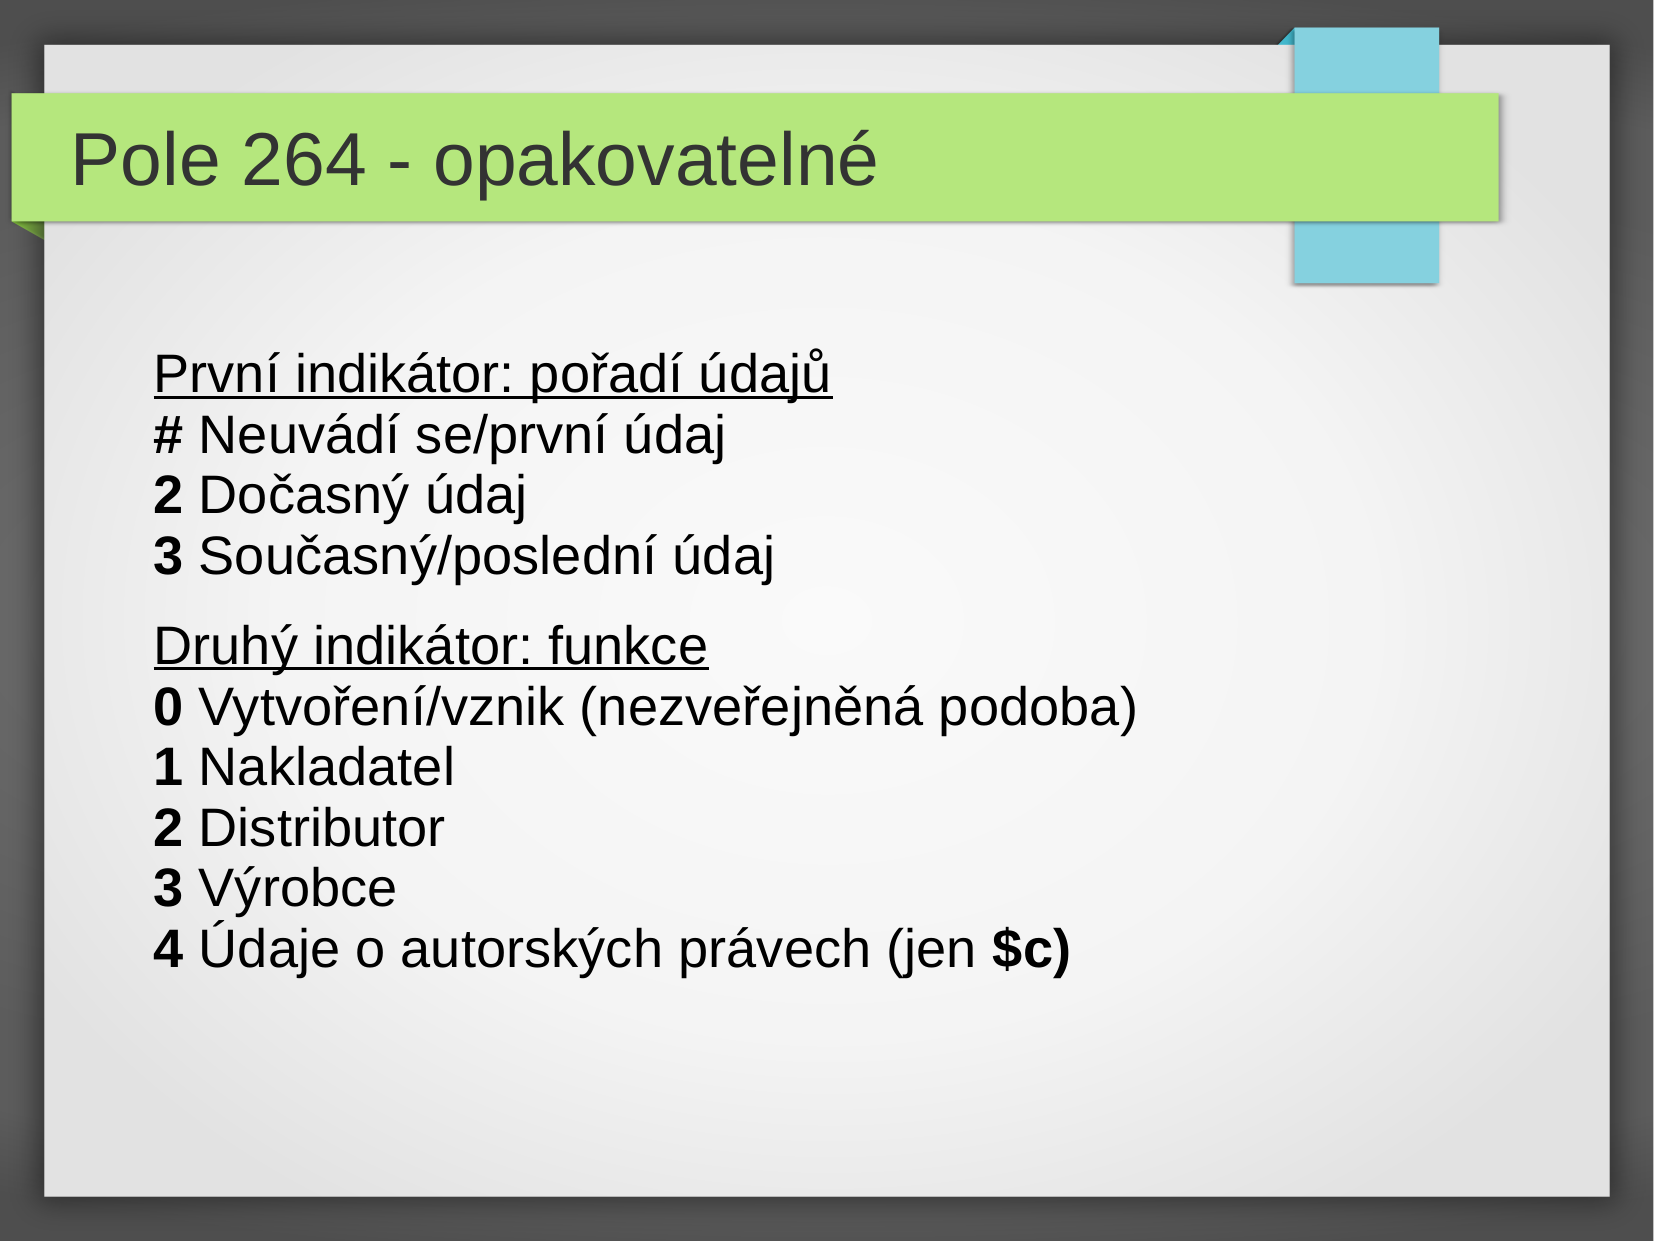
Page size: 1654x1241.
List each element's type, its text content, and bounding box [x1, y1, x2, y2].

picture [0, 0, 1654, 1241]
list První indikátor: pořadí údajů # Neuvádí se/první údaj 2 Dočasný údaj 3 Současný/poslední údaj Druhý indikátor: funkce 0 Vytvoření/vznik (nezveřejněná podoba) 1 Nakladatel 2 Distributor 3 Výrobce 4 Údaje o autorských právech (jen $c) [82, 343, 1538, 1063]
title Pole 264 - opakovatelné [70, 106, 1229, 213]
